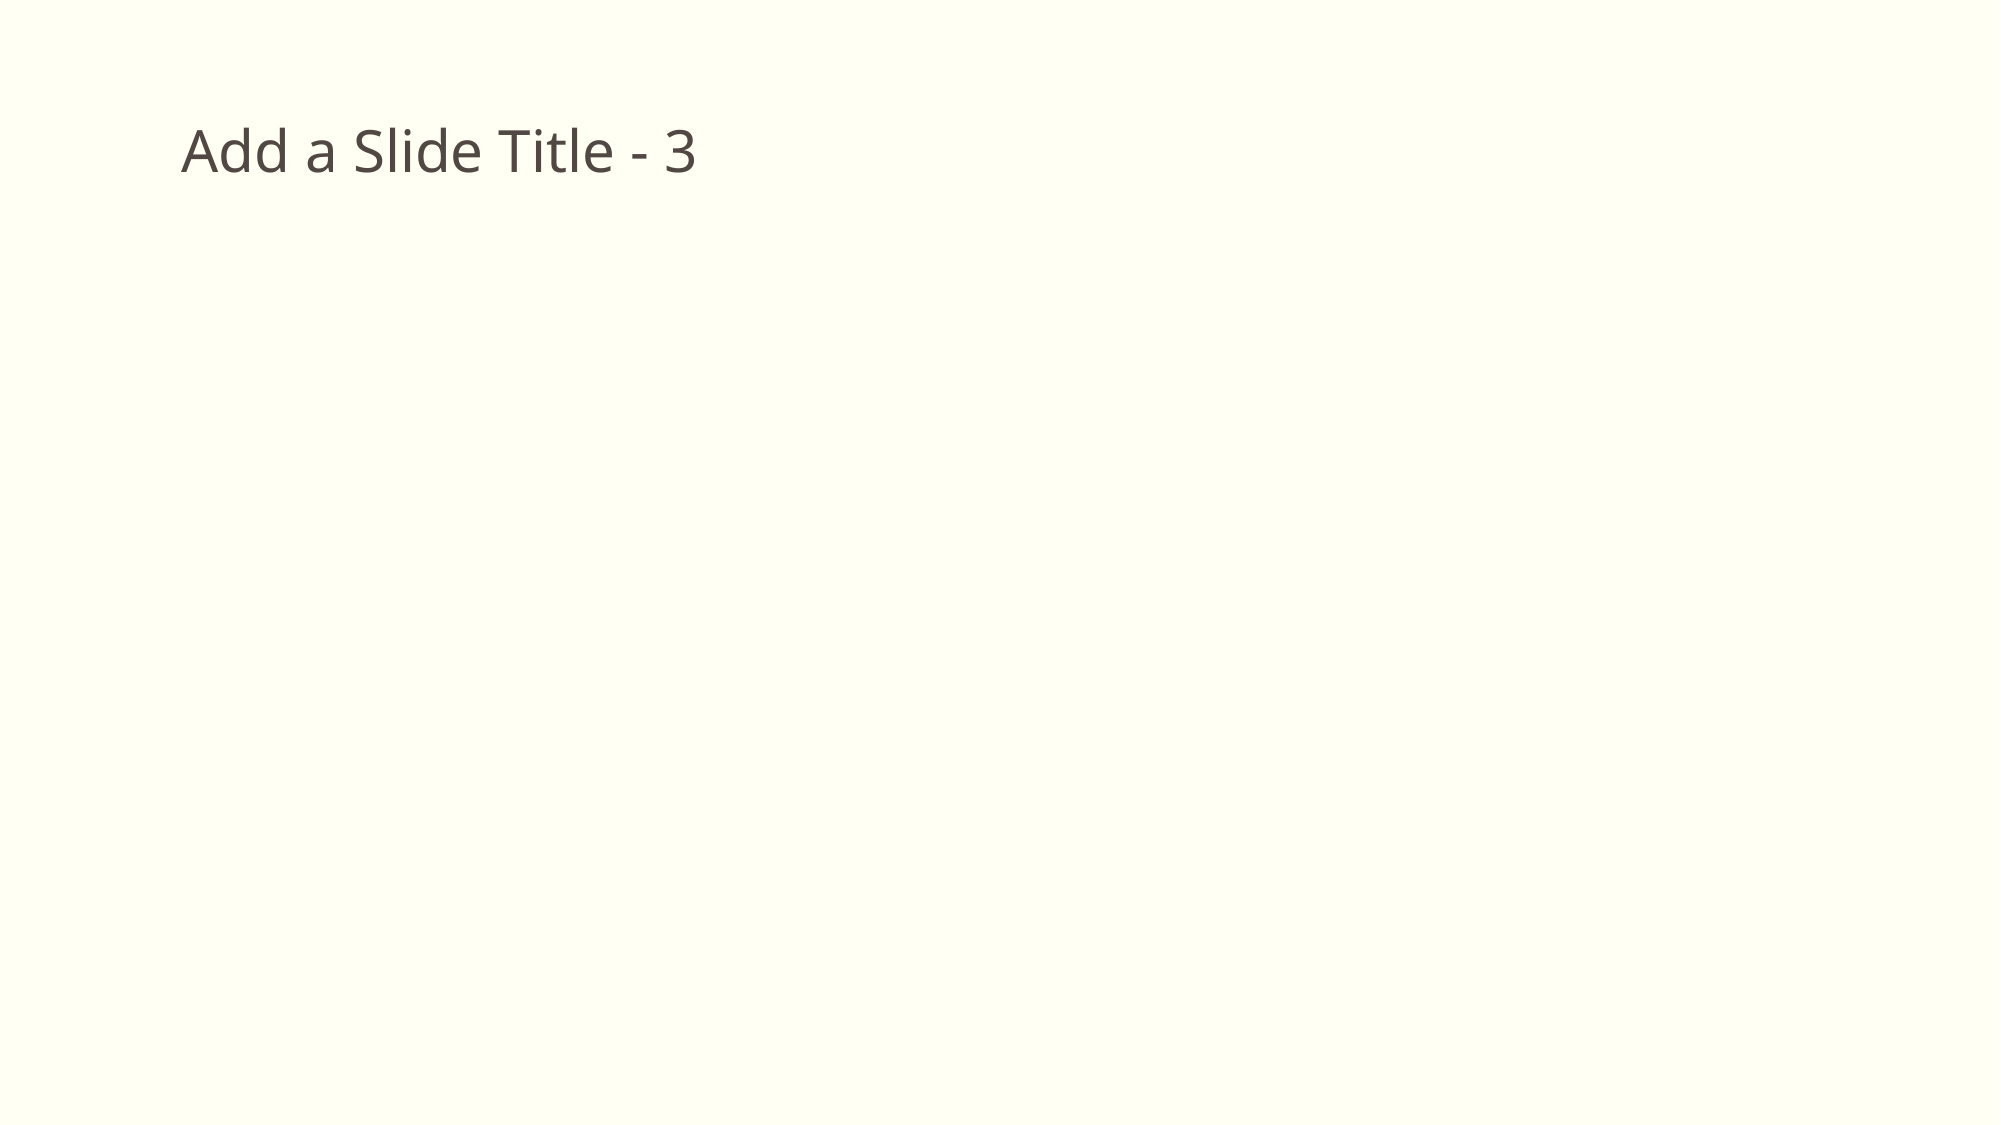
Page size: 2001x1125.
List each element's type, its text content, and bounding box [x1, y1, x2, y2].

title Add a Slide Title - 3 [181, 12, 1819, 193]
